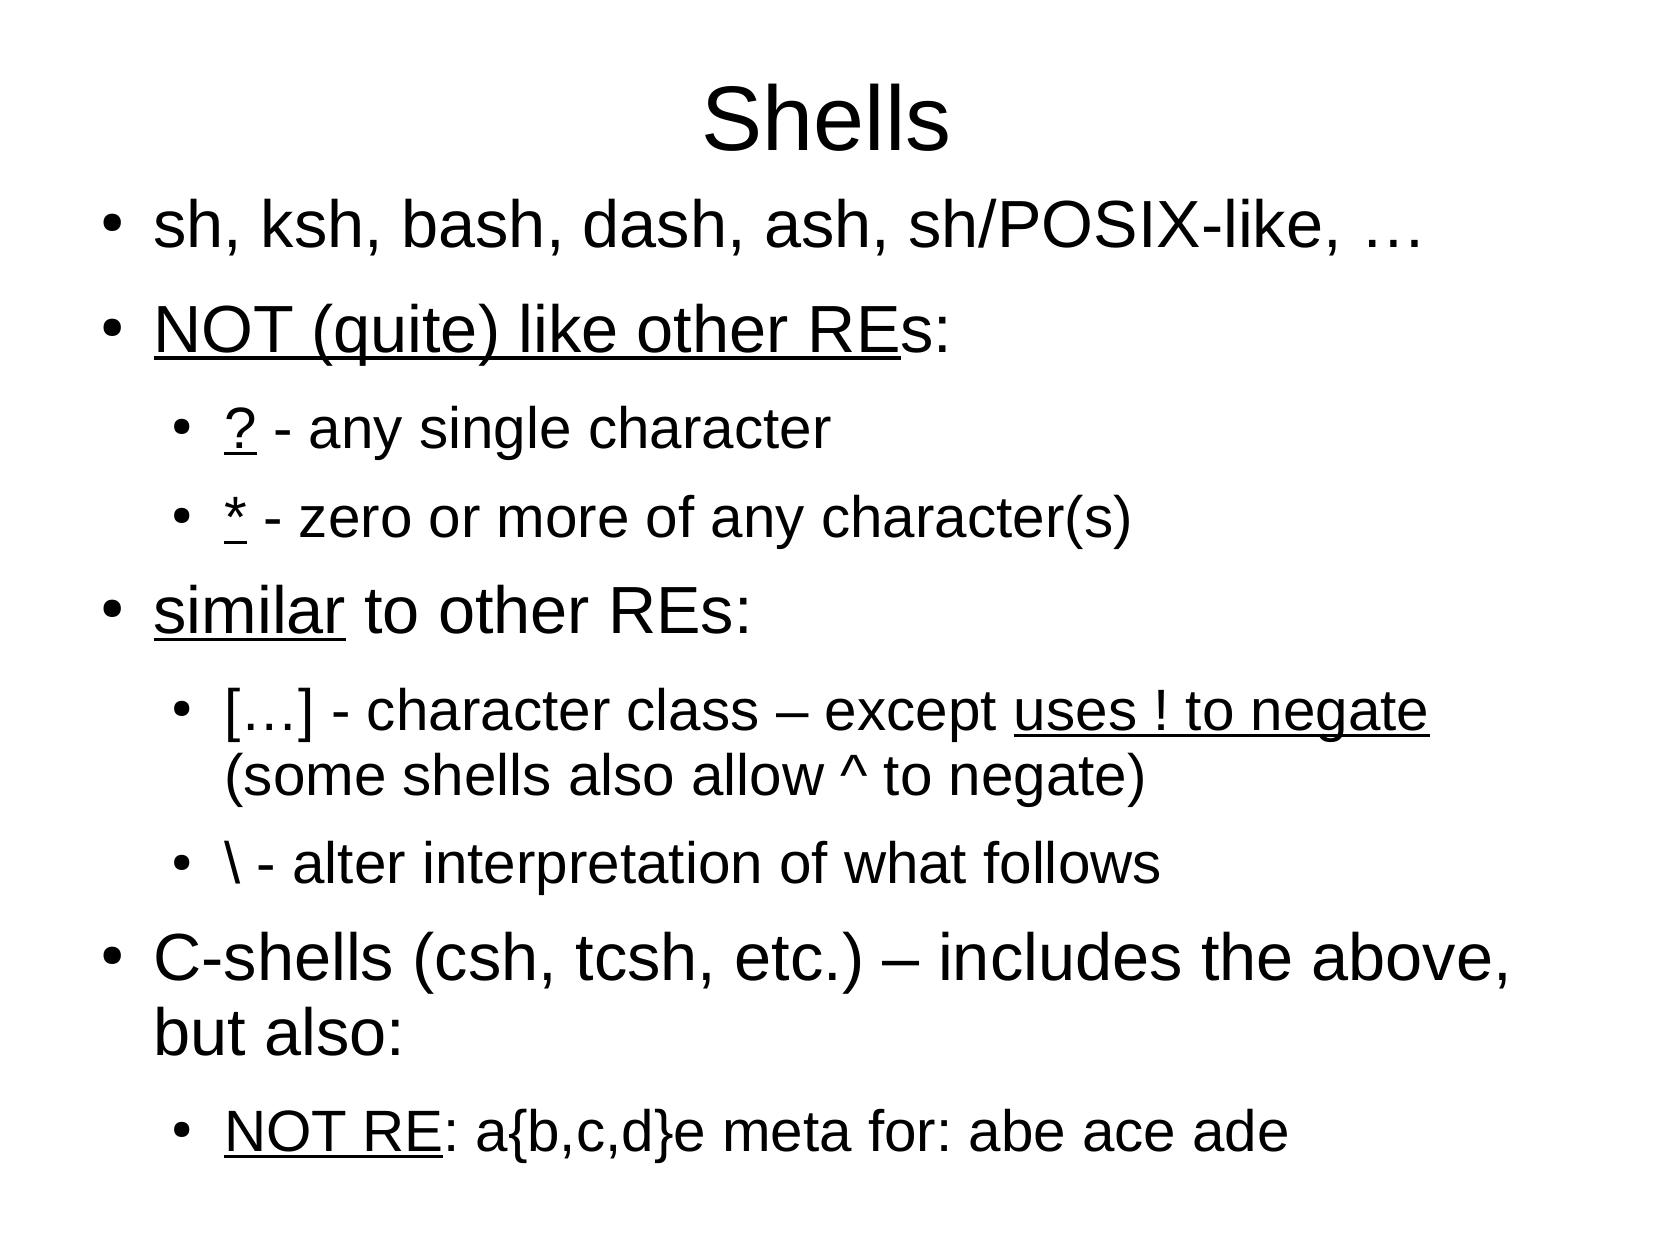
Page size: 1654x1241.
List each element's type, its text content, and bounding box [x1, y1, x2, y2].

title Shells [82, 49, 1571, 187]
list sh, ksh, bash, dash, ash, sh/POSIX-like, … NOT (quite) like other REs: ? - any single character * - zero or more of any character(s) similar to other REs: […] - character class – except uses ! to negate (some shells also allow ^ to negate) \ - alter interpretation of what follows C-shells (csh, tcsh, etc.) – includes the above, but also: NOT RE: a{b,c,d}e meta for: abe ace ade [82, 187, 1571, 1201]
